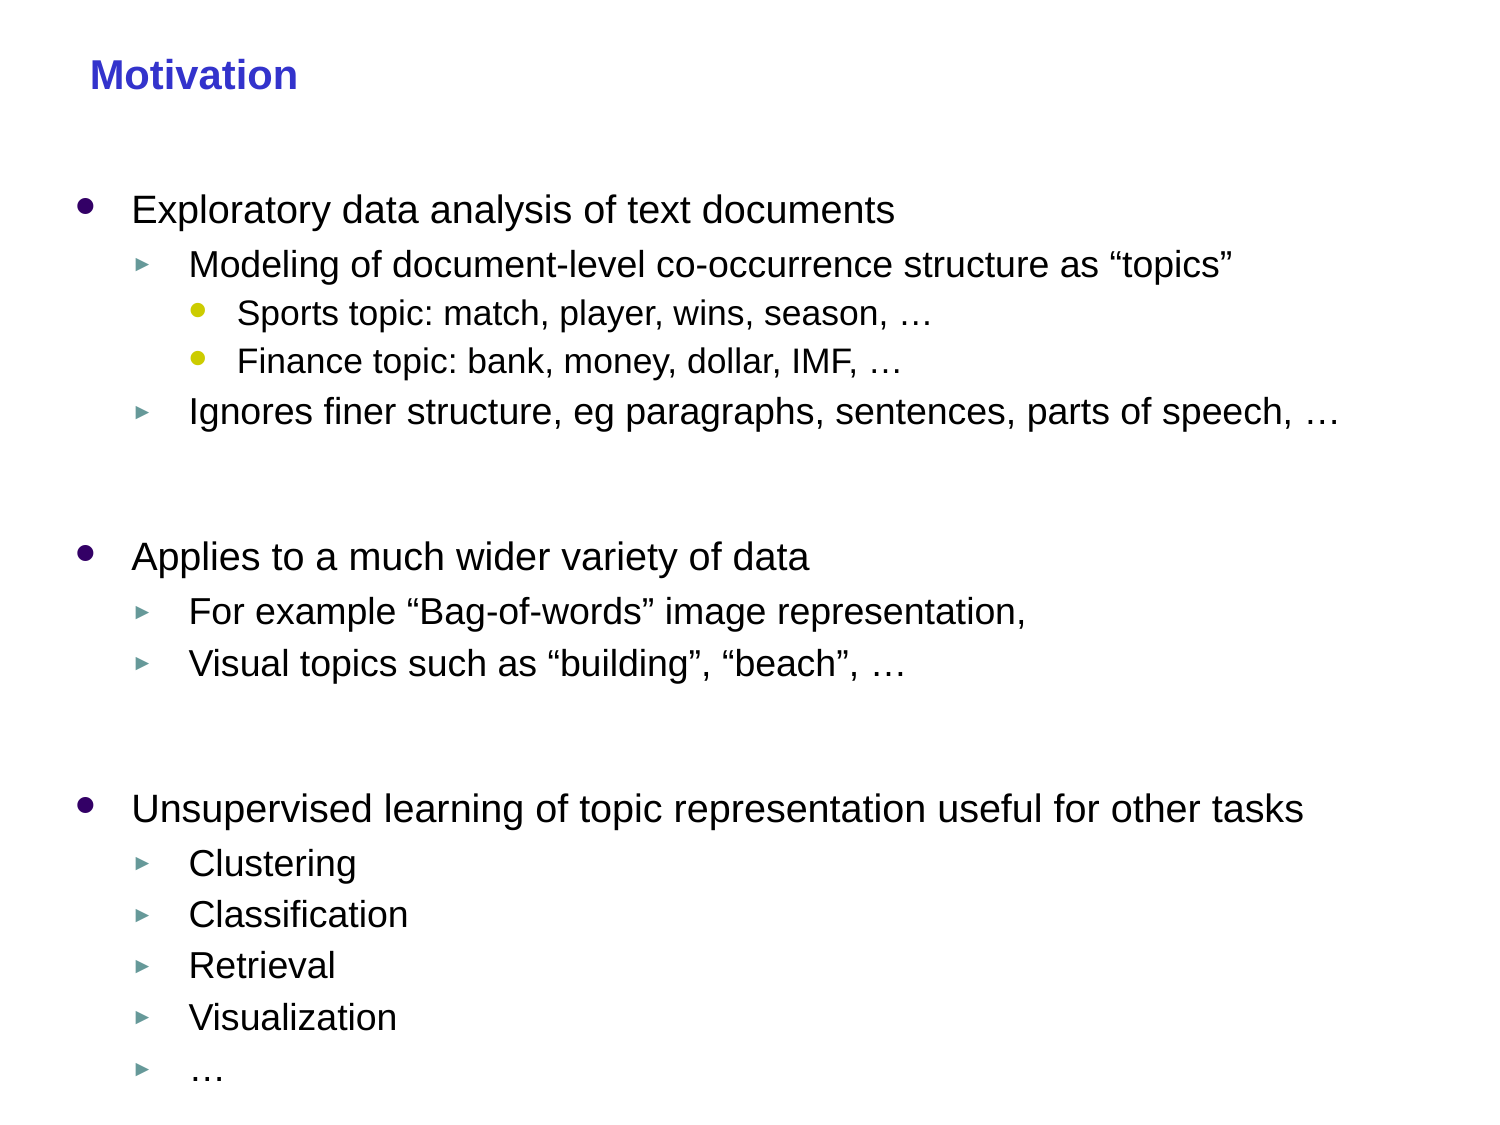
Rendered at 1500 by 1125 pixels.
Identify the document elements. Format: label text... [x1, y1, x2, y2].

title Motivation [75, 37, 1426, 113]
list Exploratory data analysis of text documents Modeling of document-level co-occurrence structure as “topics” Sports topic: match, player, wins, season, … Finance topic: bank, money, dollar, IMF, … Ignores finer structure, eg paragraphs, sentences, parts of speech, … Applies to a much wider variety of data For example “Bag-of-words” image representation, Visual topics such as “building”, “beach”, … Unsupervised learning of topic representation useful for other tasks Clustering Classification Retrieval Visualization … [75, 187, 1425, 1091]
